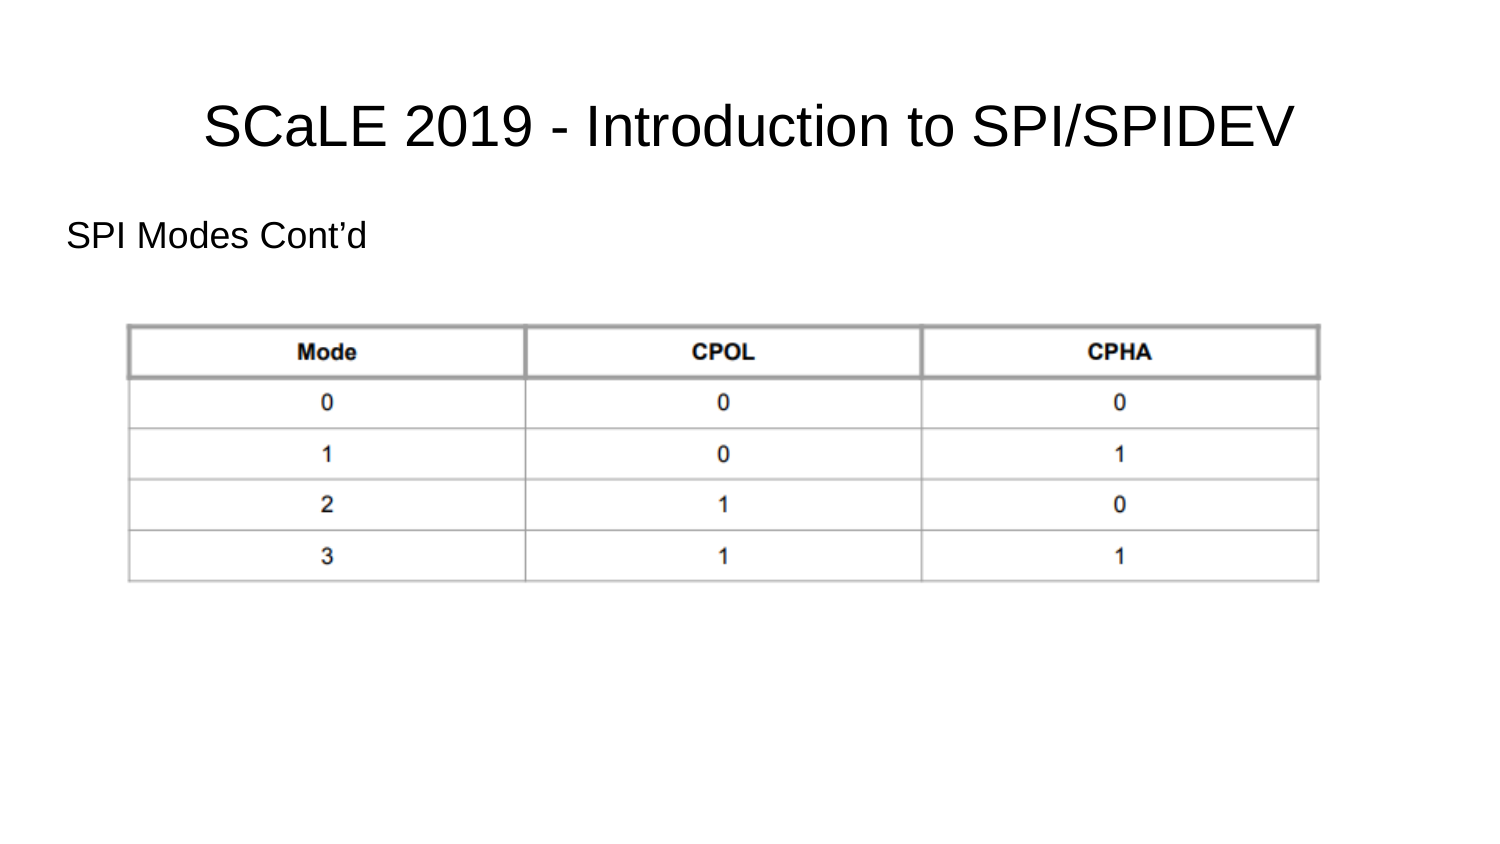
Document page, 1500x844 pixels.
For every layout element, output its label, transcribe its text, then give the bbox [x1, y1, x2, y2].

title SCaLE 2019 - Introduction to SPI/SPIDEV [51, 72, 1449, 167]
picture [123, 313, 1337, 602]
list SPI Modes Cont’d [51, 189, 1449, 750]
